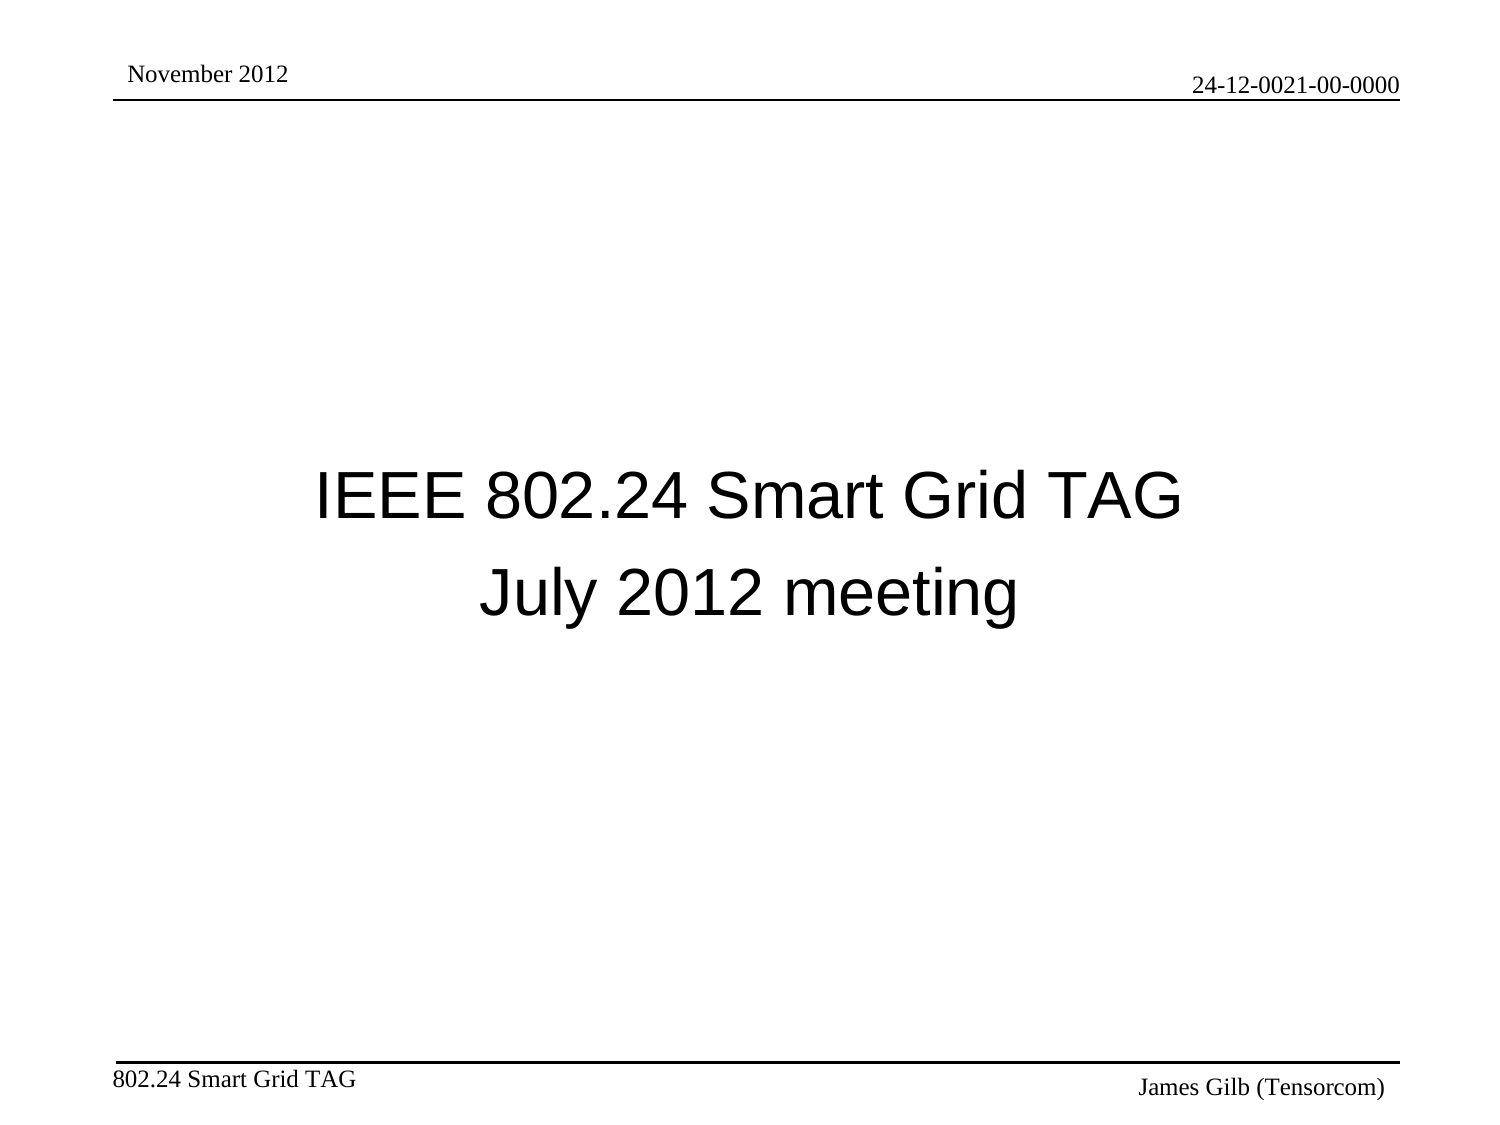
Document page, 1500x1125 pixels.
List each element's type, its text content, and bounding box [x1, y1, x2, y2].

subtitle IEEE 802.24 Smart Grid TAG July 2012 meeting [112, 112, 1388, 968]
